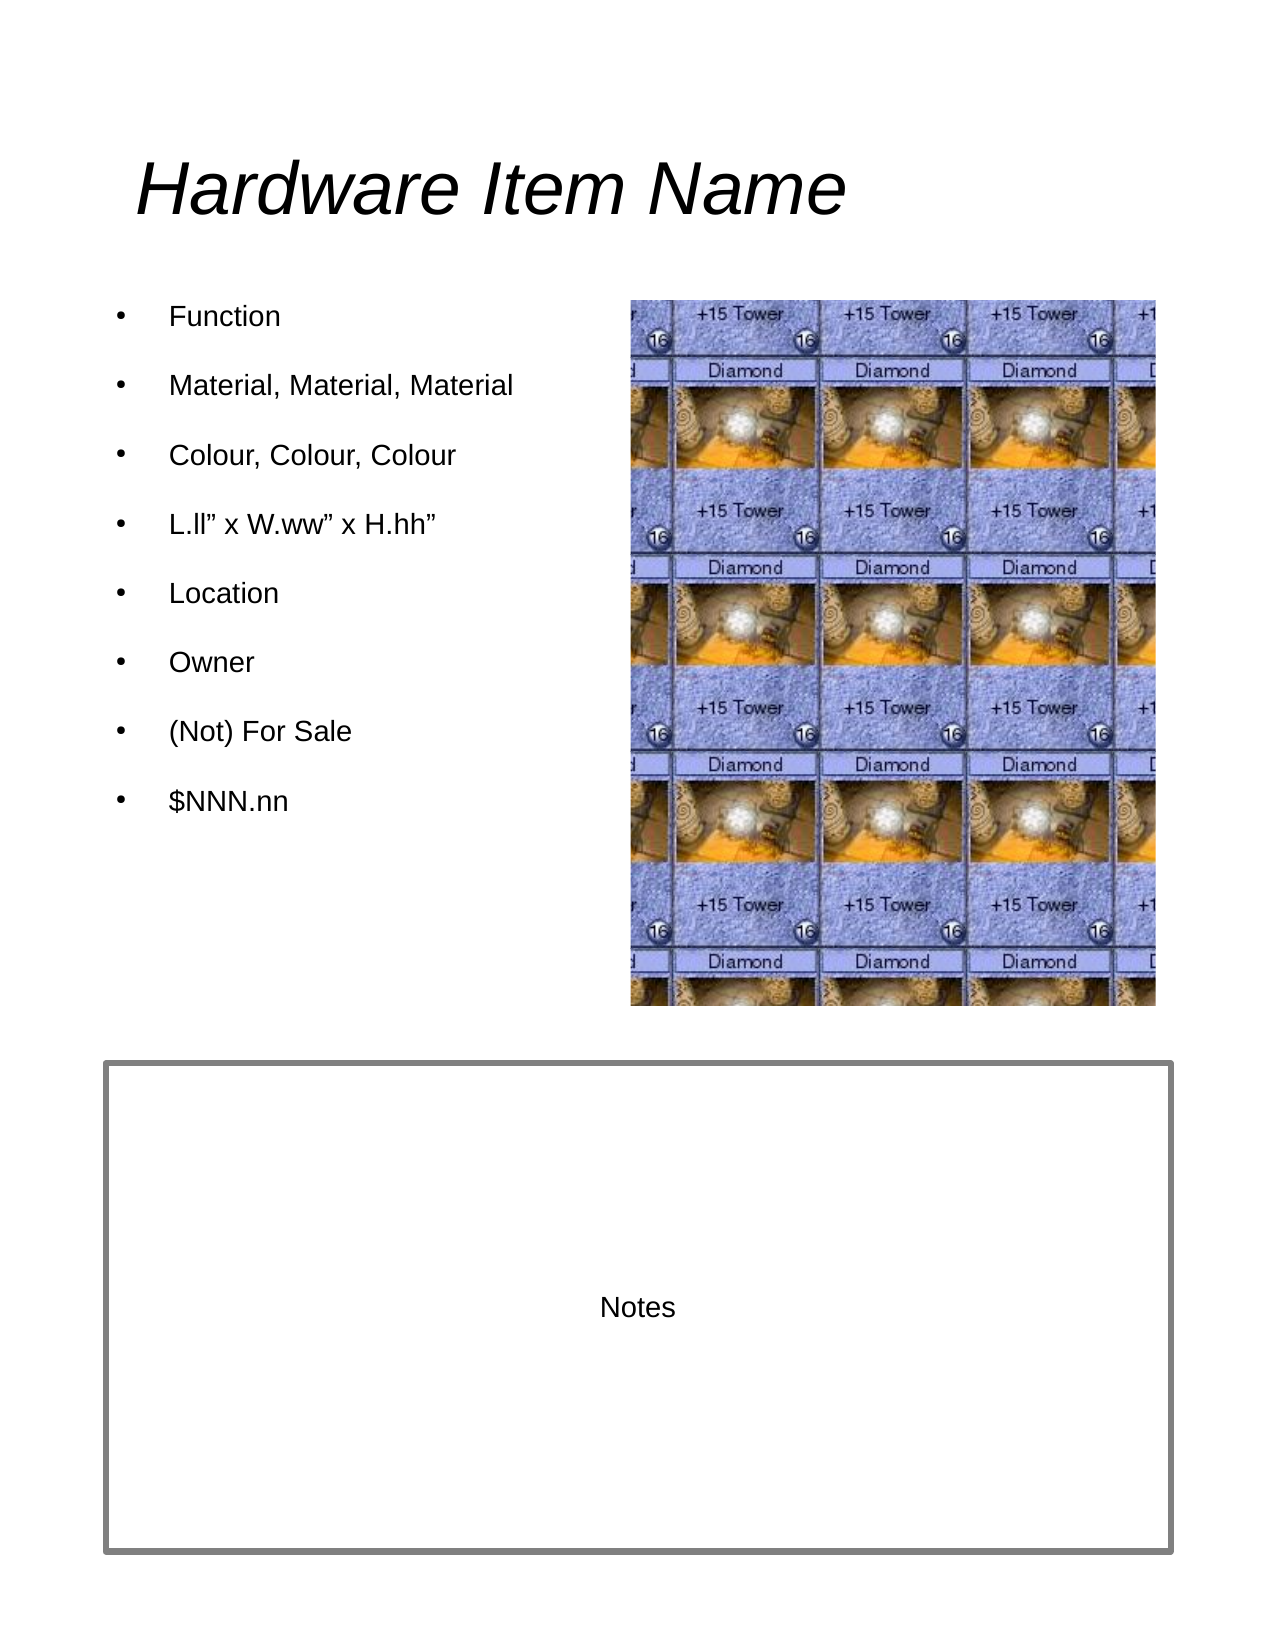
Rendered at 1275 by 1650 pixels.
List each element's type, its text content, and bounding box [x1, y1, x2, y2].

list Notes [105, 1063, 1171, 1552]
list Function Material, Material, Material Colour, Colour, Colour L.ll” x W.ww” x H.hh” Location Owner (Not) For Sale $NNN.nn [60, 300, 601, 1064]
list [630, 300, 1156, 1006]
title Hardware Item Name [60, 60, 1102, 317]
